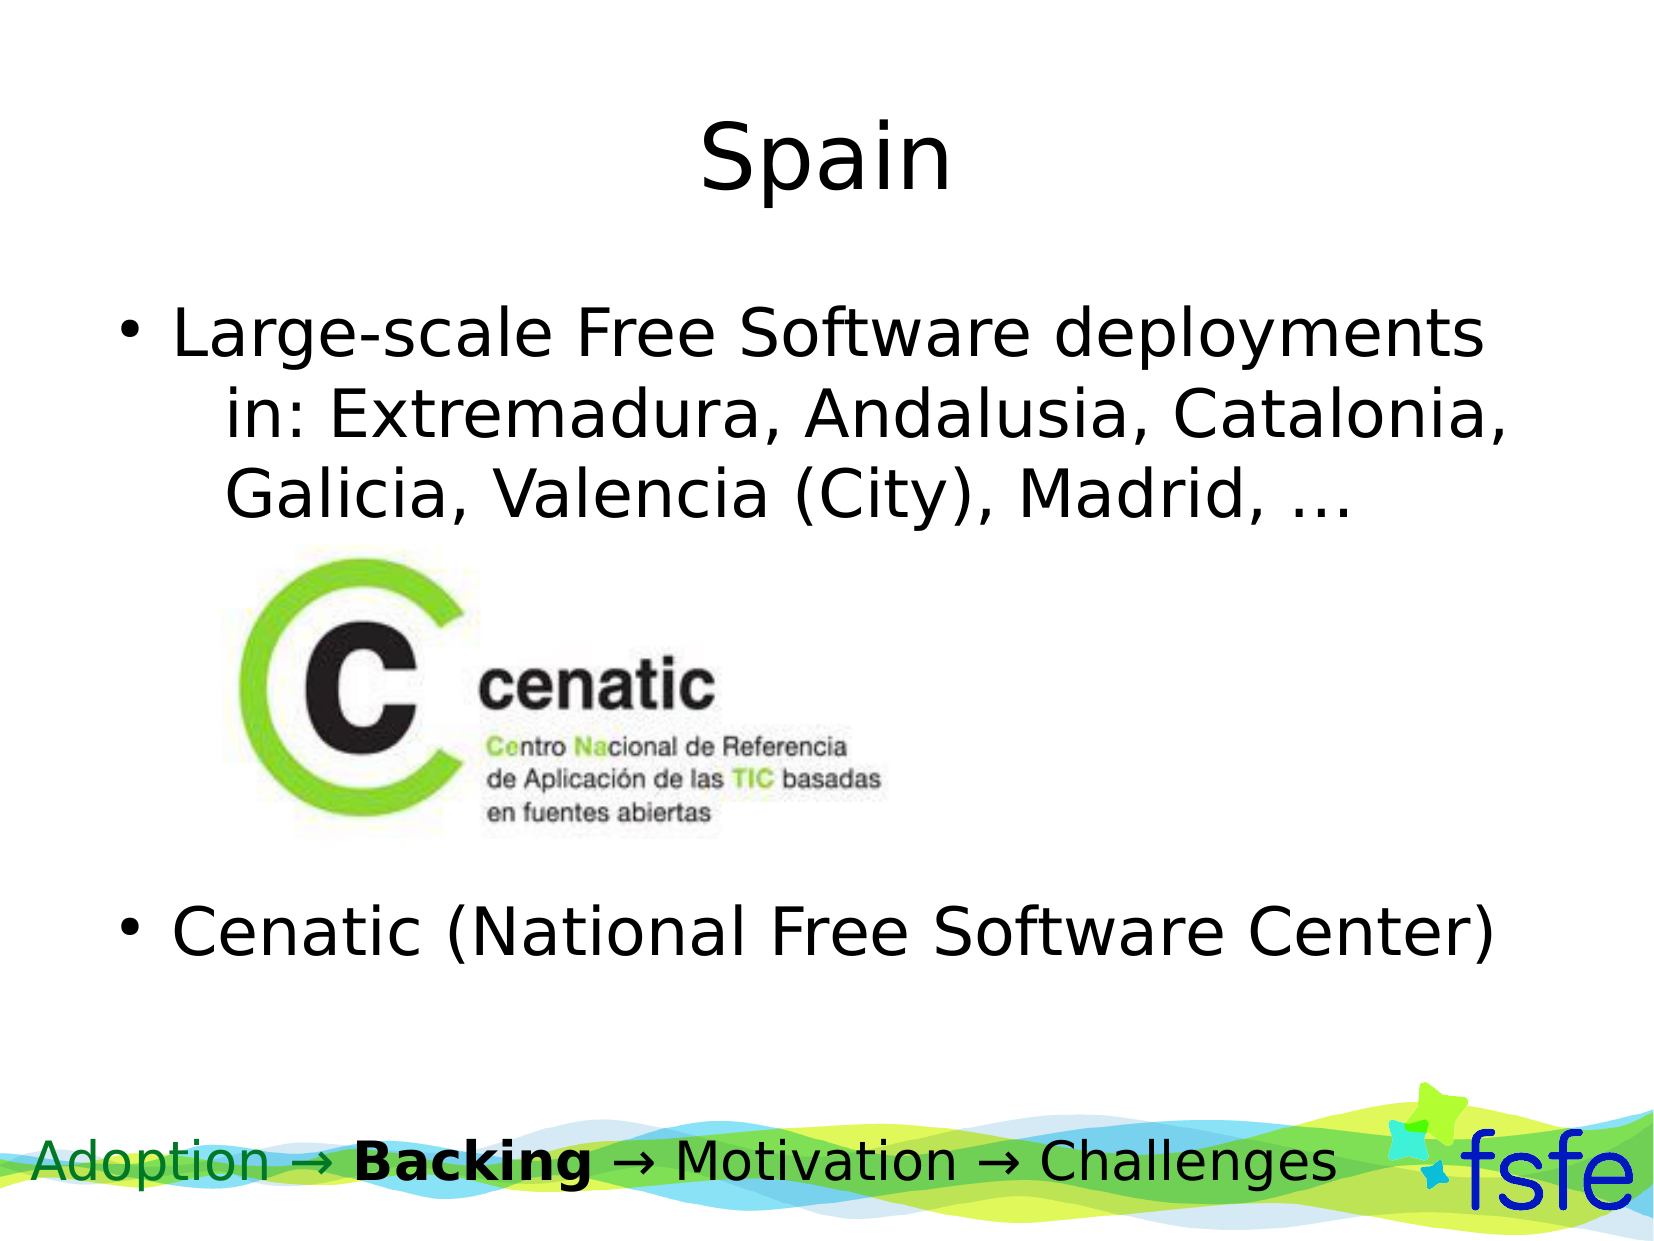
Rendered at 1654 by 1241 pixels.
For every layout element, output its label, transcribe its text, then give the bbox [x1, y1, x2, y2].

title Adoption → Backing → Motivation → Challenges [0, 1100, 1371, 1217]
picture [221, 543, 910, 839]
picture [0, 1081, 1654, 1241]
title Spain [82, 49, 1571, 257]
list Large-scale Free Software deployments in: Extremadura, Andalusia, Catalonia, Galicia, Valencia (City), Madrid, … Cenatic (National Free Software Center) [82, 290, 1571, 1010]
